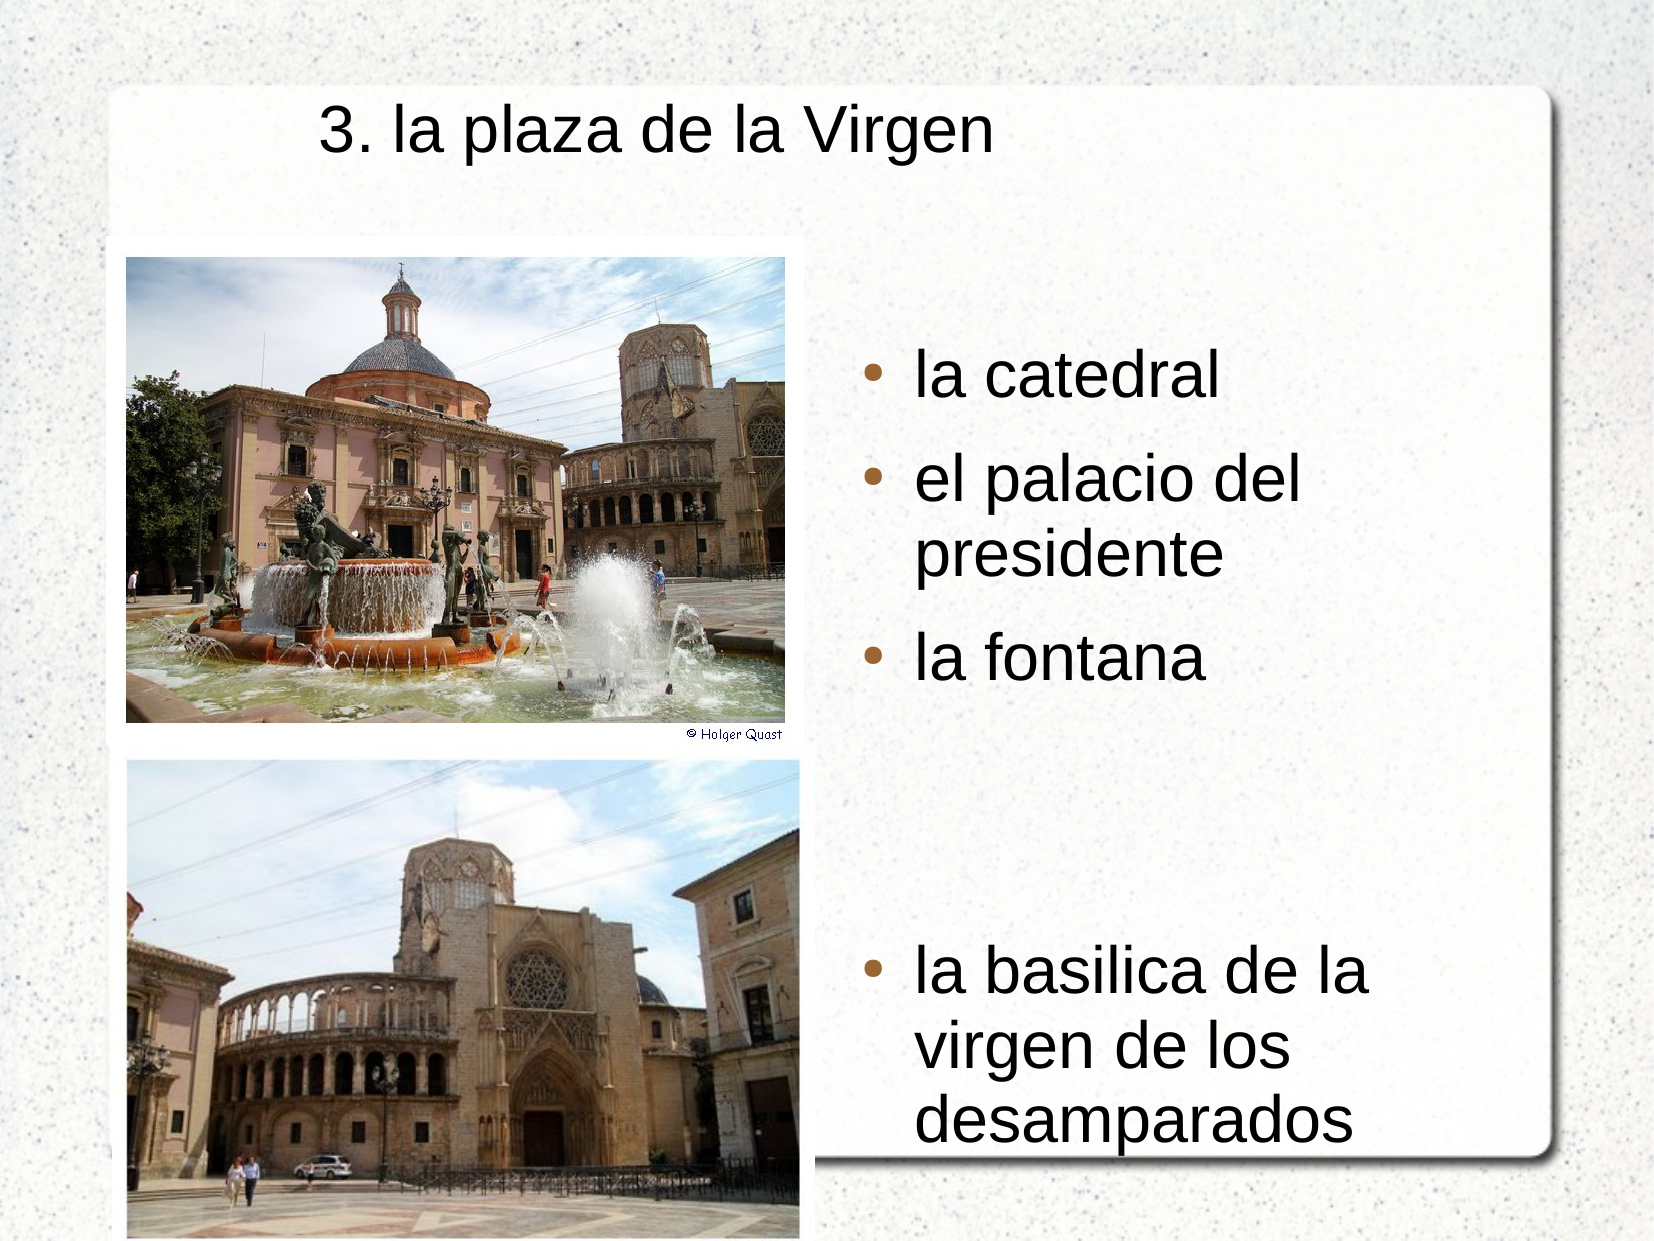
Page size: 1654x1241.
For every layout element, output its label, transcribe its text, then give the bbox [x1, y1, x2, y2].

list 3. la plaza de la Virgen [248, 91, 1241, 402]
picture [0, 0, 1654, 1241]
list la catedral el palacio del presidente la fontana la basilica de la virgen de los desamparados [843, 336, 1507, 1158]
